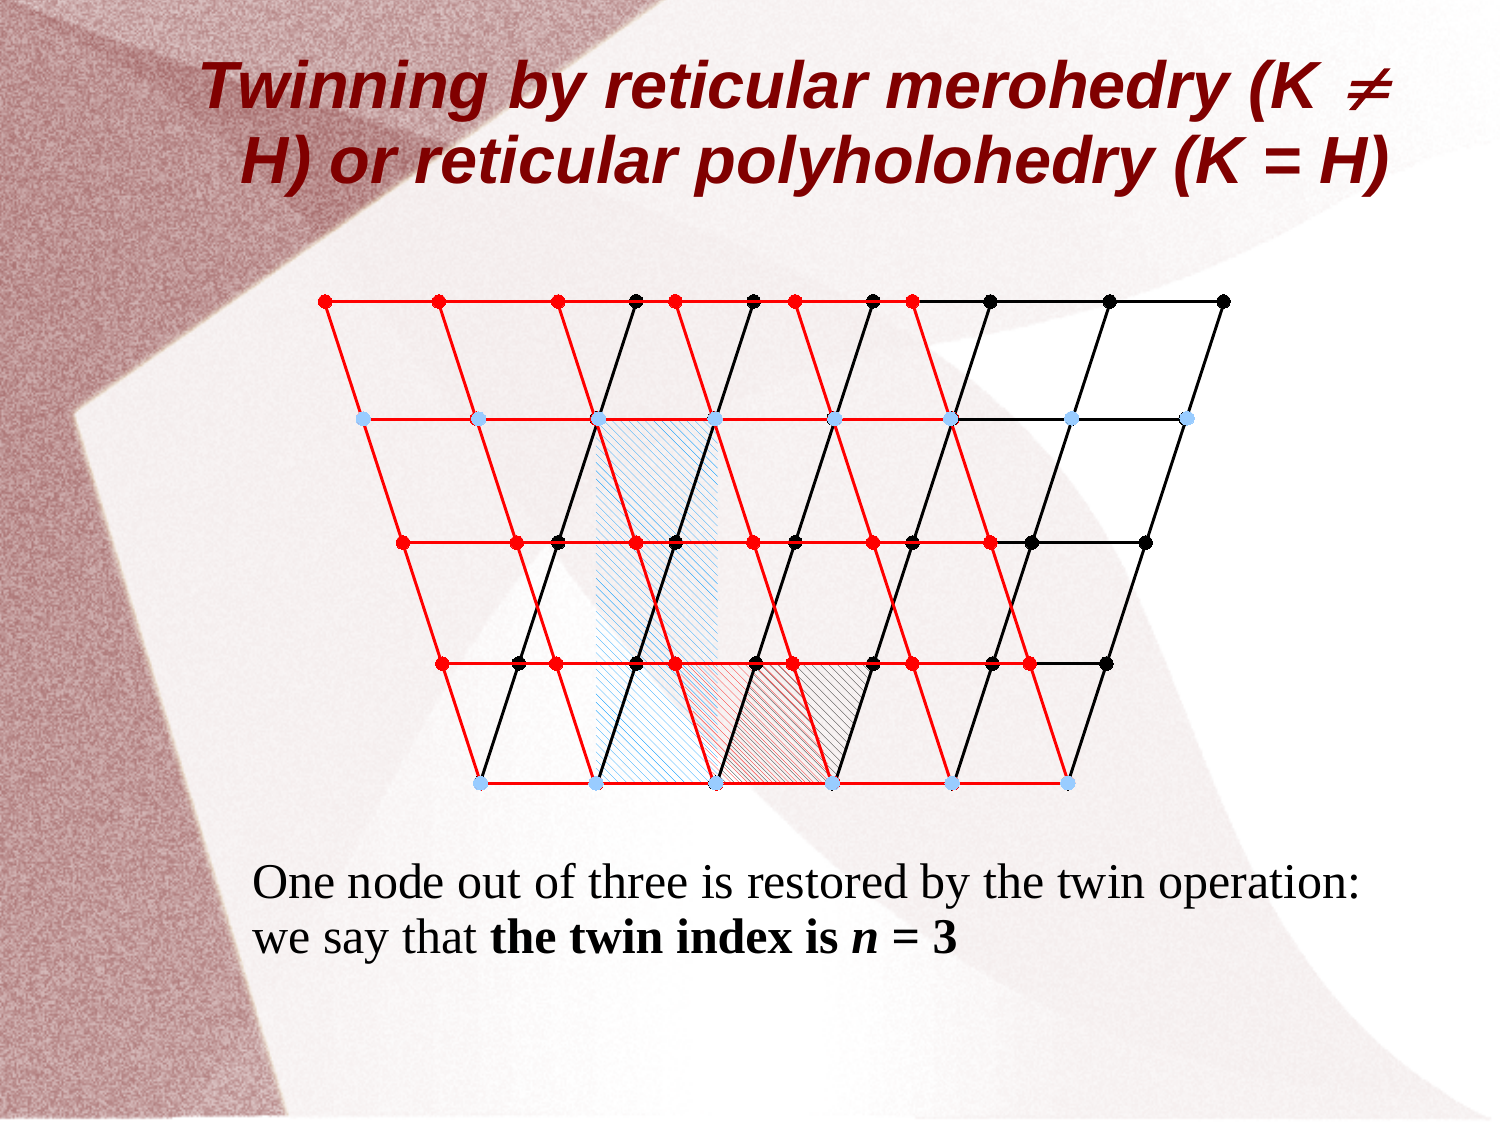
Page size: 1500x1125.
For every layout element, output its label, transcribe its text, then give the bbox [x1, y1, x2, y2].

text_box [509, 535, 524, 550]
text_box [866, 303, 880, 309]
text_box [431, 294, 446, 309]
text_box [788, 535, 802, 541]
text_box [629, 303, 643, 309]
text_box [826, 411, 843, 426]
text_box [747, 303, 761, 309]
picture [0, 0, 1500, 1125]
text_box [668, 294, 683, 309]
text_box [1102, 294, 1117, 309]
text_box [1099, 656, 1114, 671]
text_box [473, 776, 488, 791]
text_box [788, 544, 802, 550]
text_box [866, 535, 880, 550]
text_box [551, 294, 566, 309]
text_box [986, 656, 999, 662]
text_box [469, 411, 486, 426]
text_box [788, 294, 802, 309]
text_box [1060, 776, 1076, 791]
text_box [356, 411, 371, 426]
text_box [747, 294, 761, 300]
text_box [906, 535, 919, 541]
text_box [866, 656, 880, 662]
text_box [983, 535, 998, 550]
text_box [905, 656, 920, 671]
text_box [549, 656, 564, 671]
text_box [629, 294, 643, 300]
text_box [1024, 535, 1039, 550]
text_box [944, 776, 960, 791]
text_box One node out of three is restored by the twin operation: we say that the twin index is n = 3 [237, 846, 1377, 975]
text_box [985, 665, 1000, 671]
text_box [512, 656, 526, 662]
text_box [749, 656, 763, 662]
text_box [866, 294, 880, 300]
text_box [1022, 656, 1037, 671]
title Twinning by reticular merohedry (K  H) or reticular polyholohedry (K = H) [110, 44, 1392, 202]
text_box [512, 665, 526, 671]
text_box [1064, 411, 1079, 426]
text_box [1216, 294, 1231, 309]
text_box [943, 411, 959, 426]
text_box [905, 544, 920, 550]
text_box [435, 656, 450, 671]
text_box [983, 294, 998, 309]
text_box [318, 294, 333, 309]
text_box [588, 411, 880, 791]
text_box [1138, 535, 1153, 550]
text_box [1178, 411, 1195, 426]
text_box [746, 535, 761, 550]
text_box [905, 294, 920, 309]
text_box [551, 535, 565, 541]
text_box [551, 544, 565, 550]
text_box [396, 535, 410, 550]
